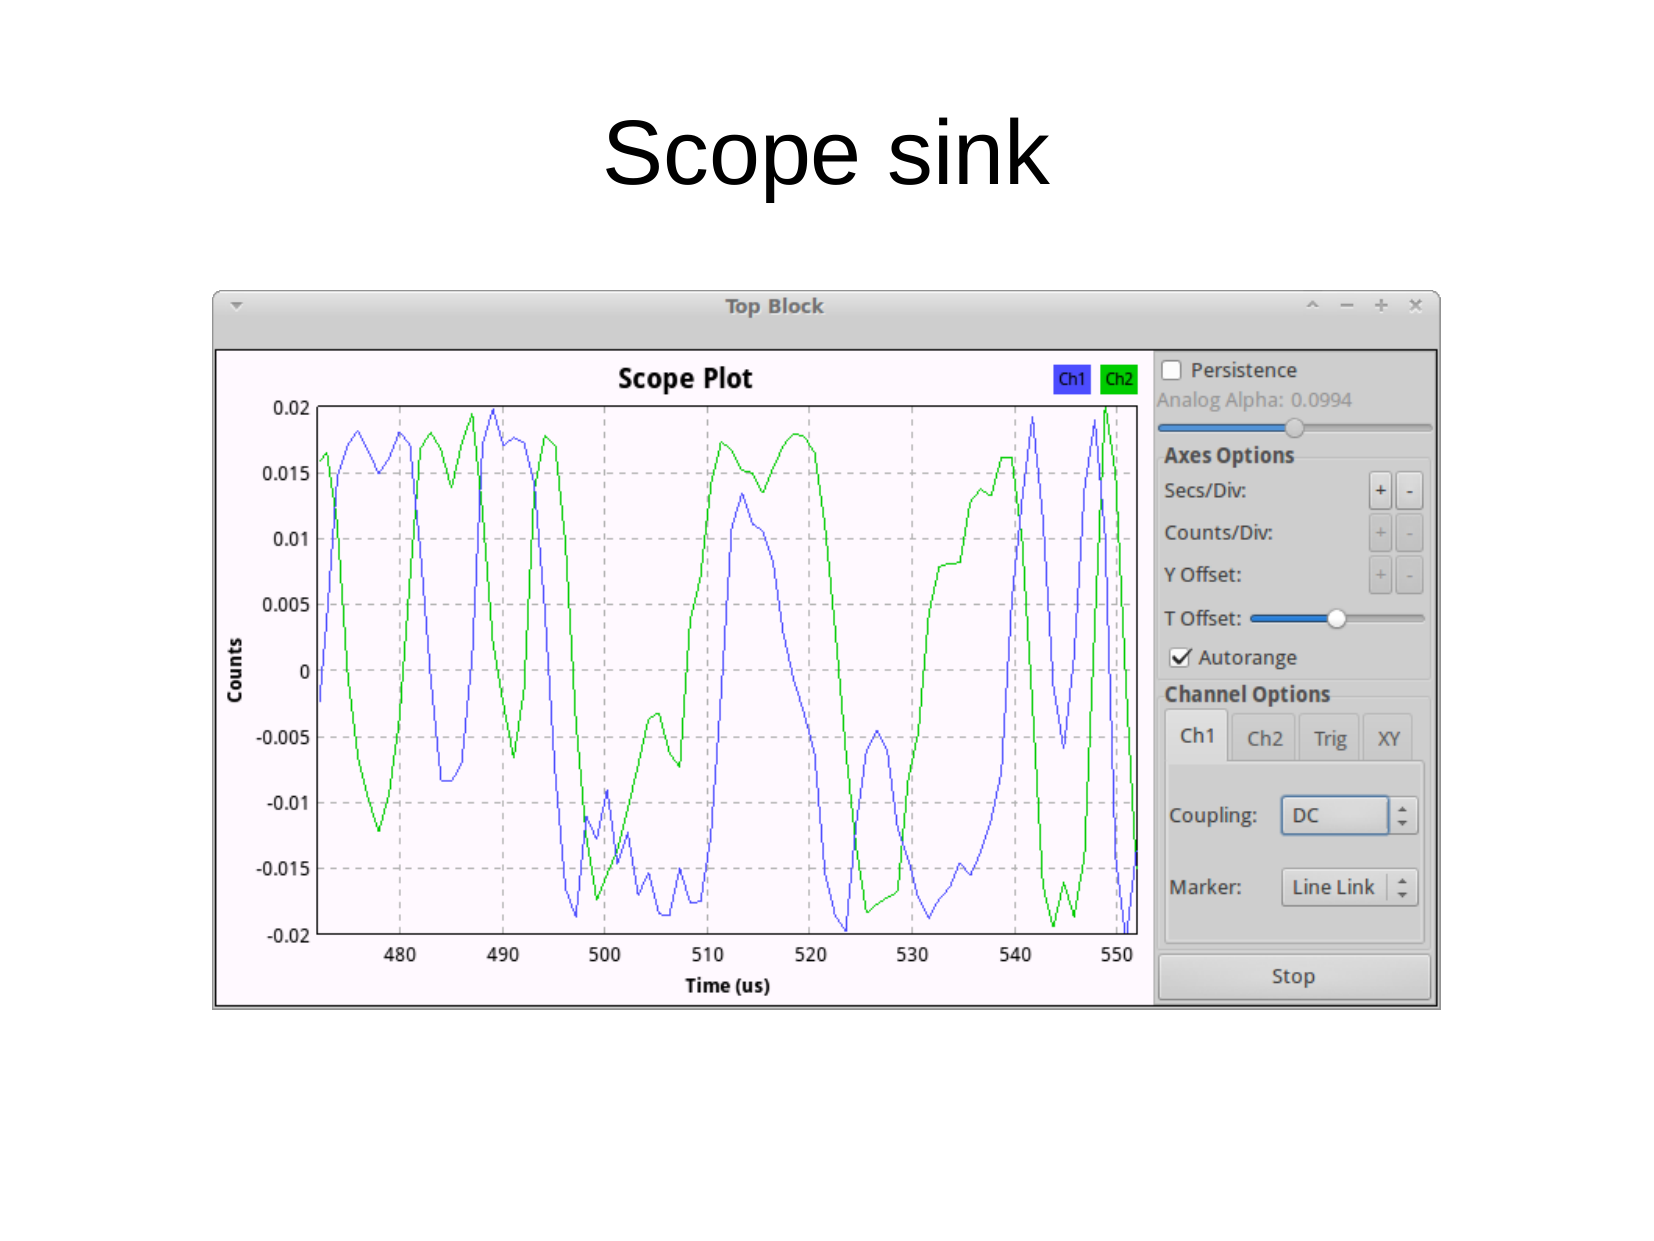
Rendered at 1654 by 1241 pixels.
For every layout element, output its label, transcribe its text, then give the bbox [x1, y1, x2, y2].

title Scope sink [82, 49, 1571, 257]
picture [212, 290, 1441, 1010]
